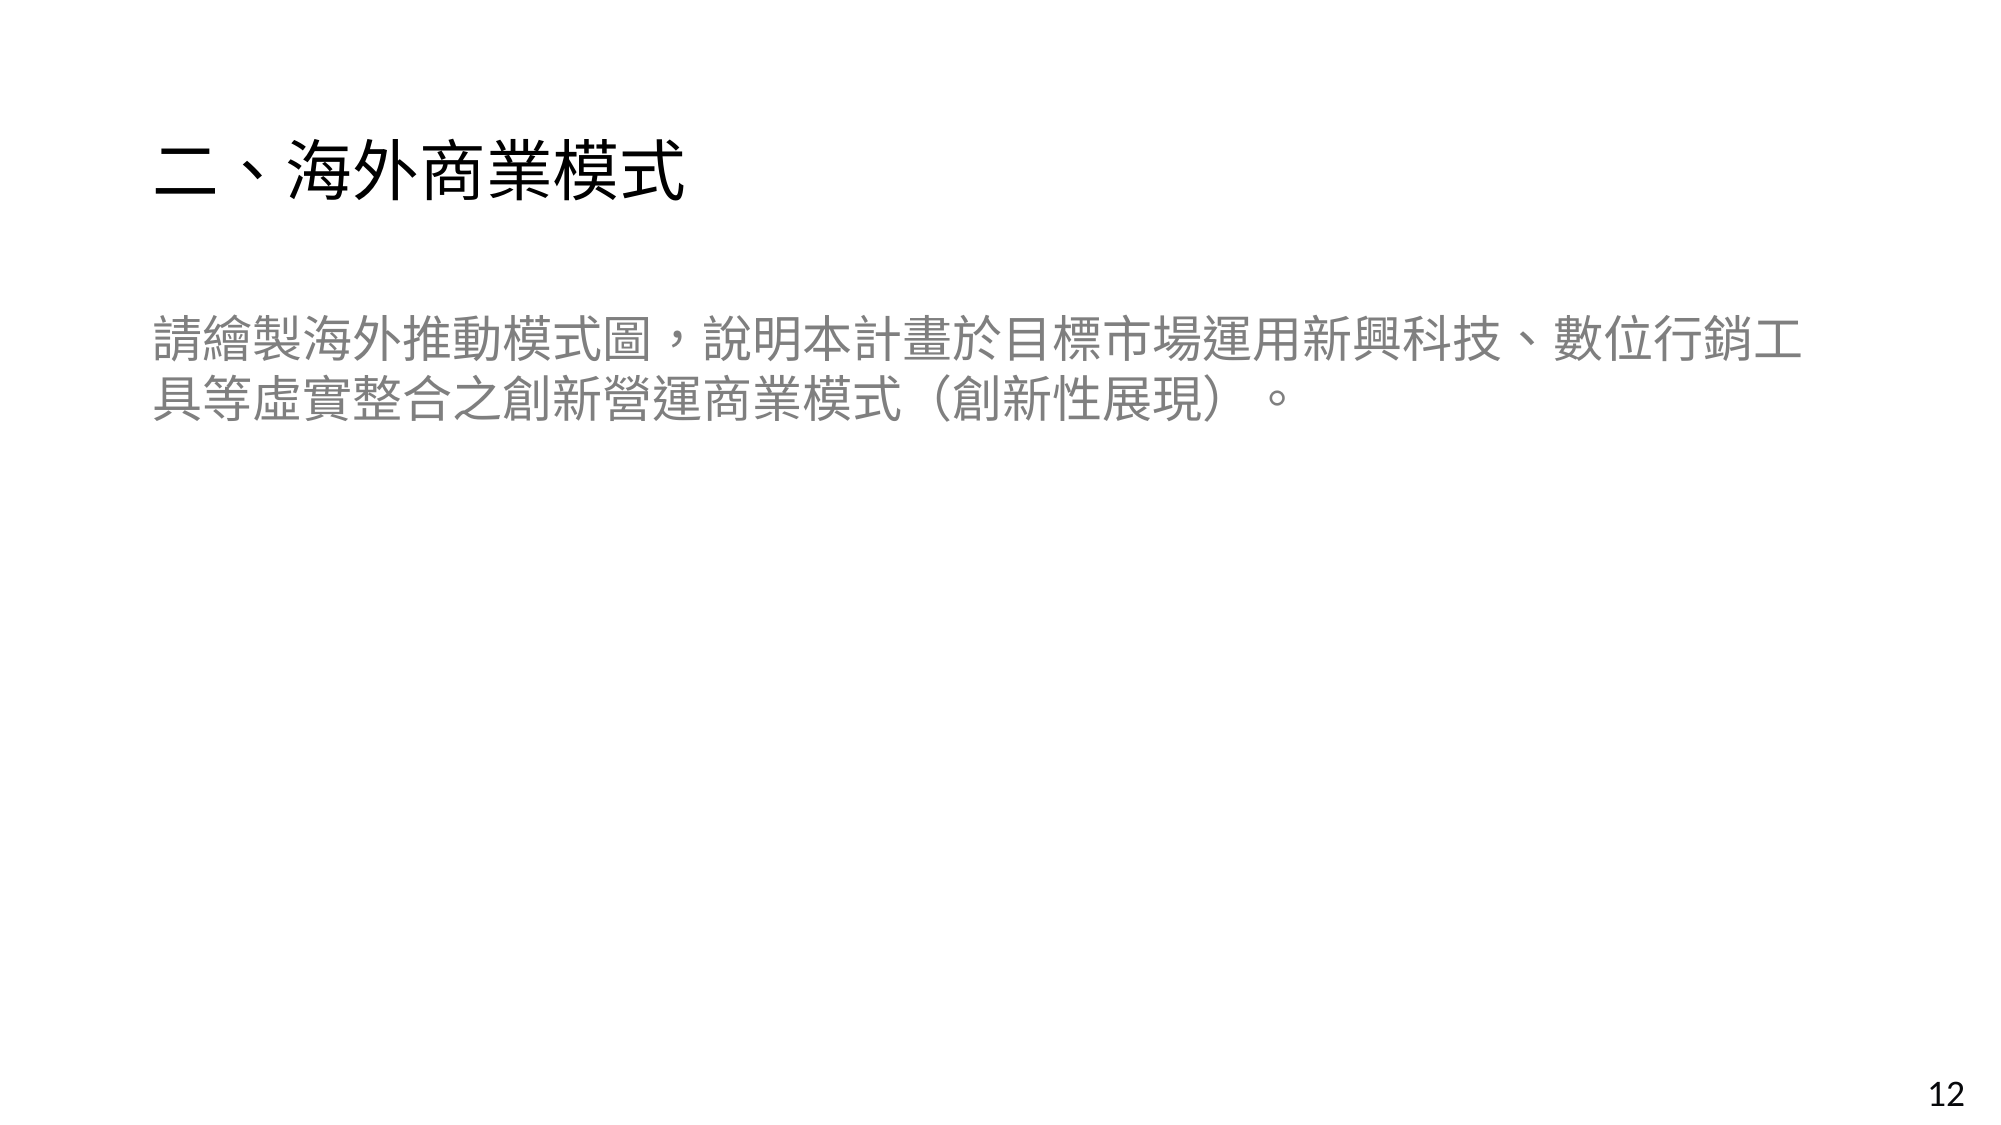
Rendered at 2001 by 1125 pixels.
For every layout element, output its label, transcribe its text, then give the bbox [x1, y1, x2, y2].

list 請繪製海外推動模式圖，說明本計畫於目標市場運用新興科技、數位行銷工具等虛實整合之創新營運商業模式（創新性展現）。 [137, 299, 1863, 1014]
text_box [1912, 1061, 1985, 1114]
title 二、海外商業模式 [137, 59, 1863, 278]
